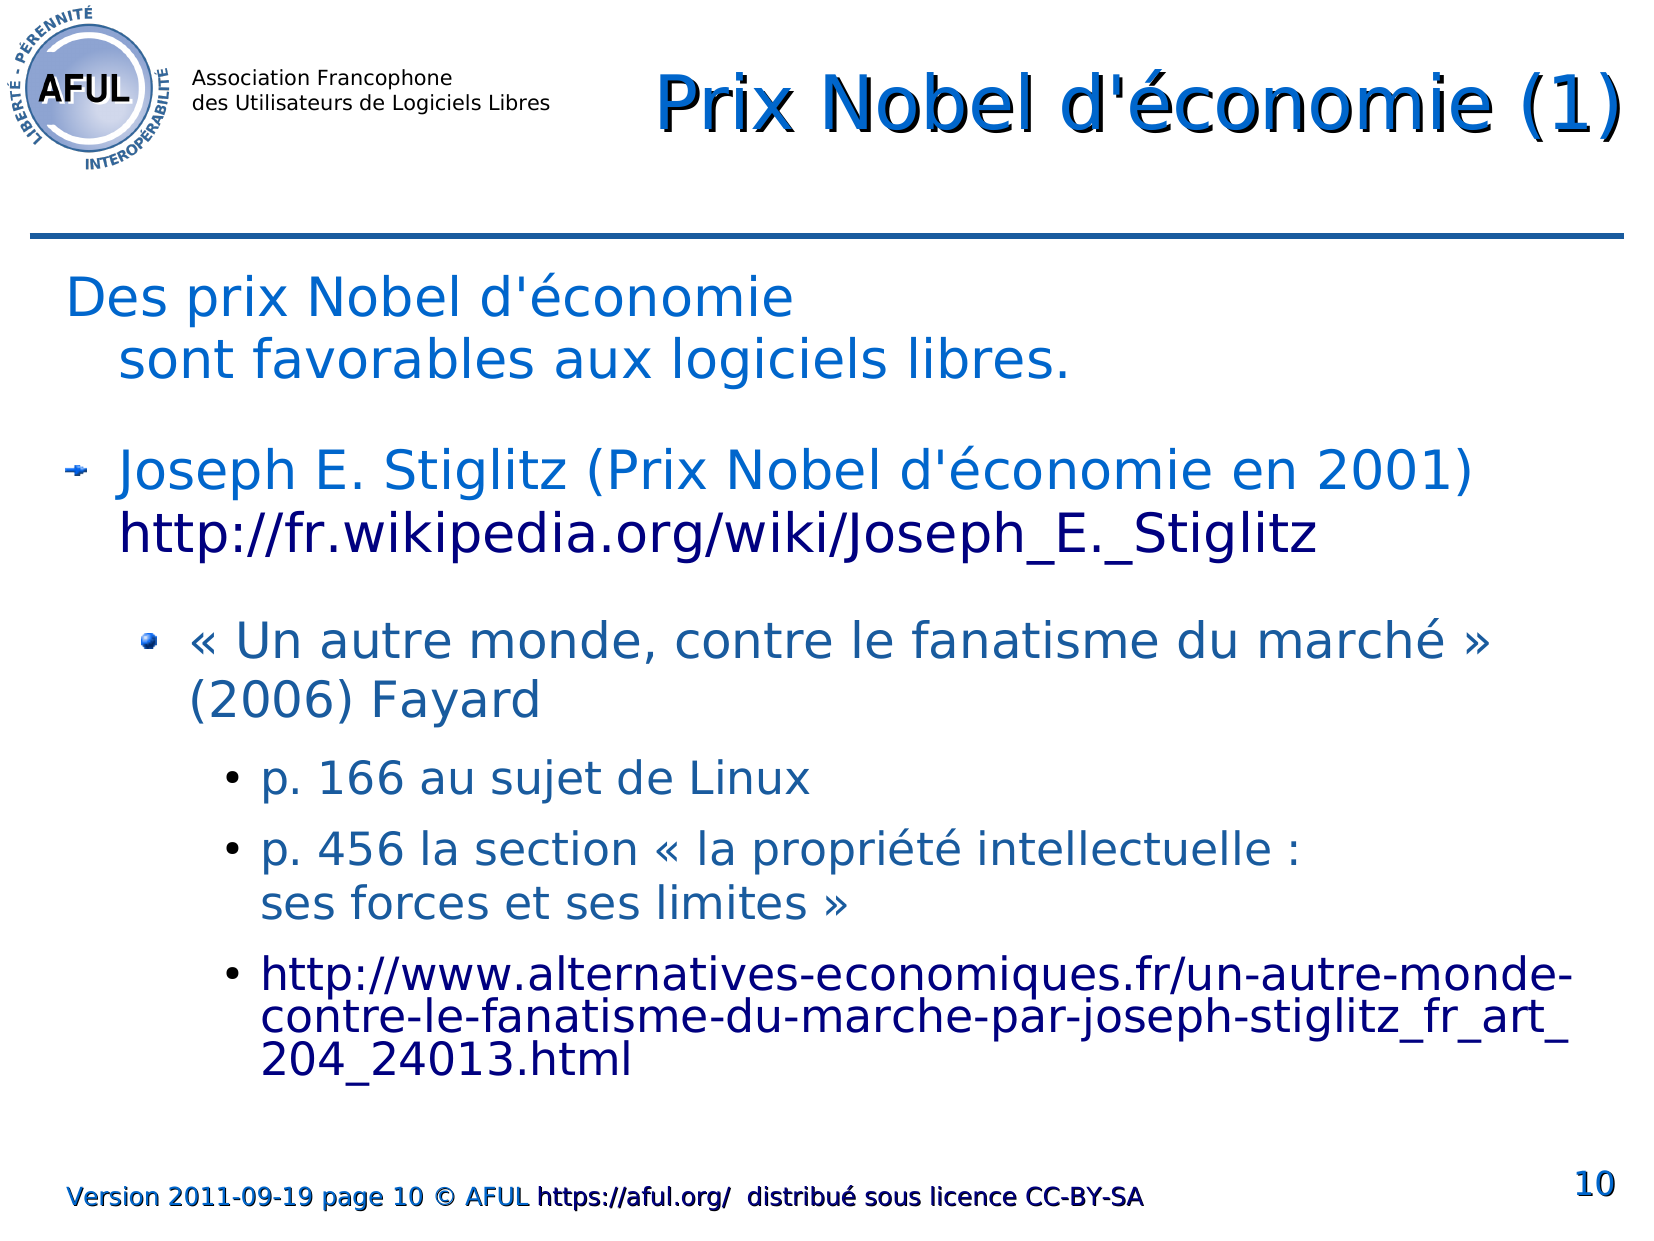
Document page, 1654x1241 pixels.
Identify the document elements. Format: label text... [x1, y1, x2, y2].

title Prix Nobel d'économie (1) [501, 7, 1625, 200]
list Des prix Nobel d'économie sont favorables aux logiciels libres. Joseph E. Stiglitz (Prix Nobel d'économie en 2001) http://fr.wikipedia.org/wiki/Joseph_E._Stiglitz « Un autre monde, contre le fanatisme du marché » (2006) Fayard p. 166 au sujet de Linux p. 456 la section « la propriété intellectuelle : ses forces et ses limites » http://www.alternatives-economiques.fr/un-autre-monde-contre-le-fanatisme-du-marche-par-joseph-stiglitz_fr_art_204_24013.html [47, 265, 1595, 1211]
picture [0, 0, 178, 178]
